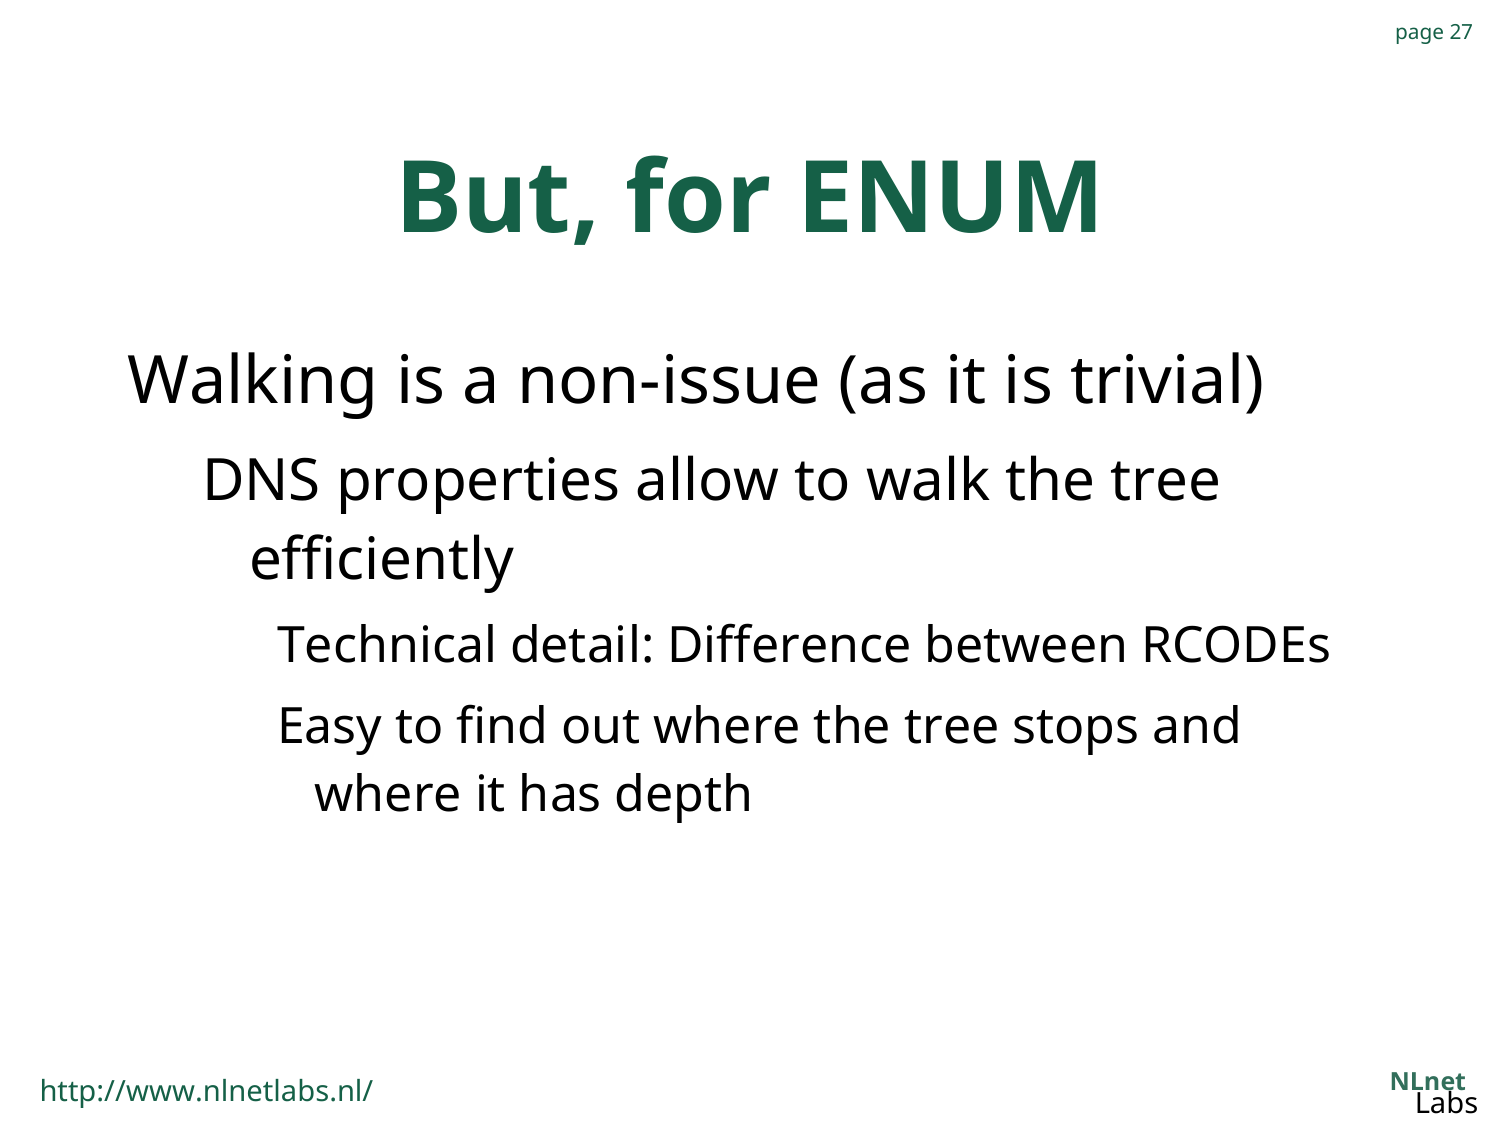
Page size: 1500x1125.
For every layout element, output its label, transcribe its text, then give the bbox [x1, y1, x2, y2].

title But, for ENUM [112, 99, 1388, 288]
list Walking is a non-issue (as it is trivial) DNS properties allow to walk the tree efficiently Technical detail: Difference between RCODEs Easy to find out where the tree stops and where it has depth [112, 324, 1388, 1001]
